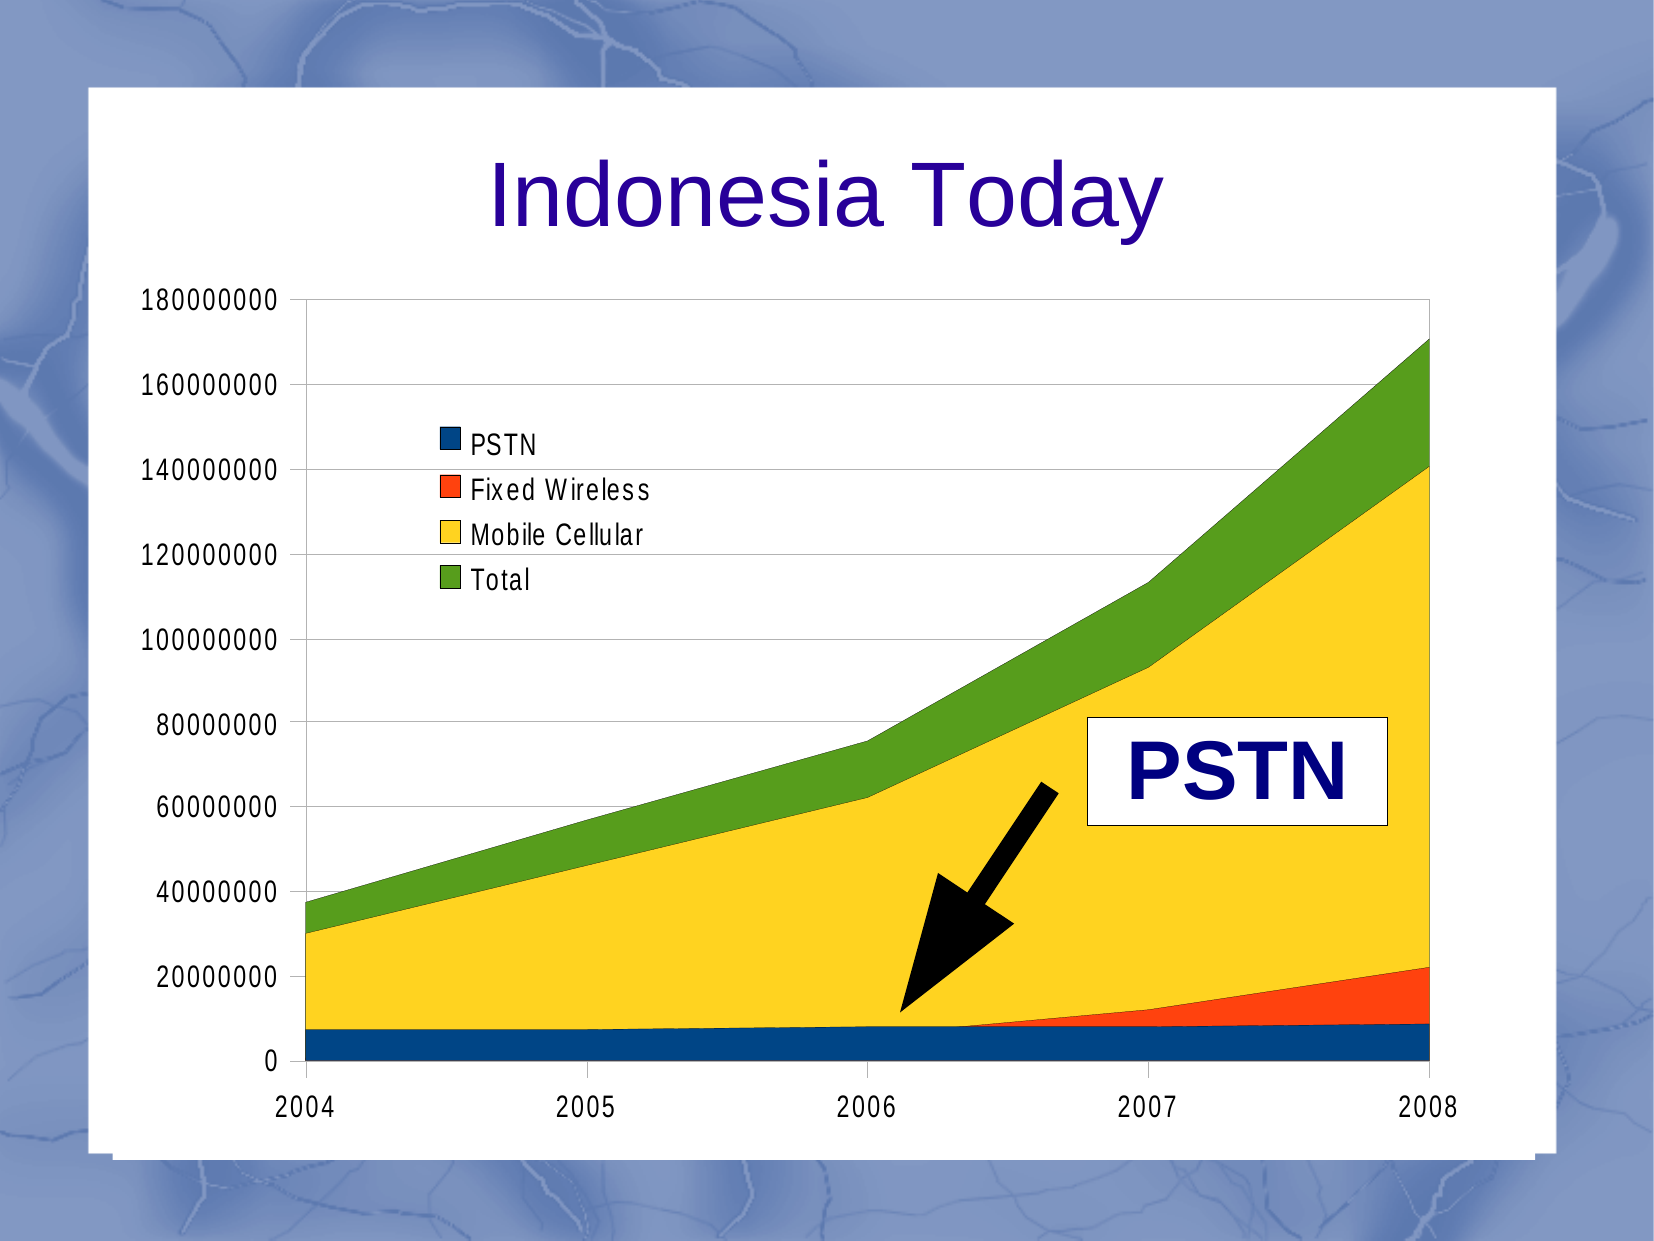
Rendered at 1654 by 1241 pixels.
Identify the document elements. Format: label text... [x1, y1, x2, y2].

picture [0, 0, 1654, 1241]
text_box PSTN [1087, 717, 1388, 826]
title Indonesia Today [118, 98, 1536, 262]
